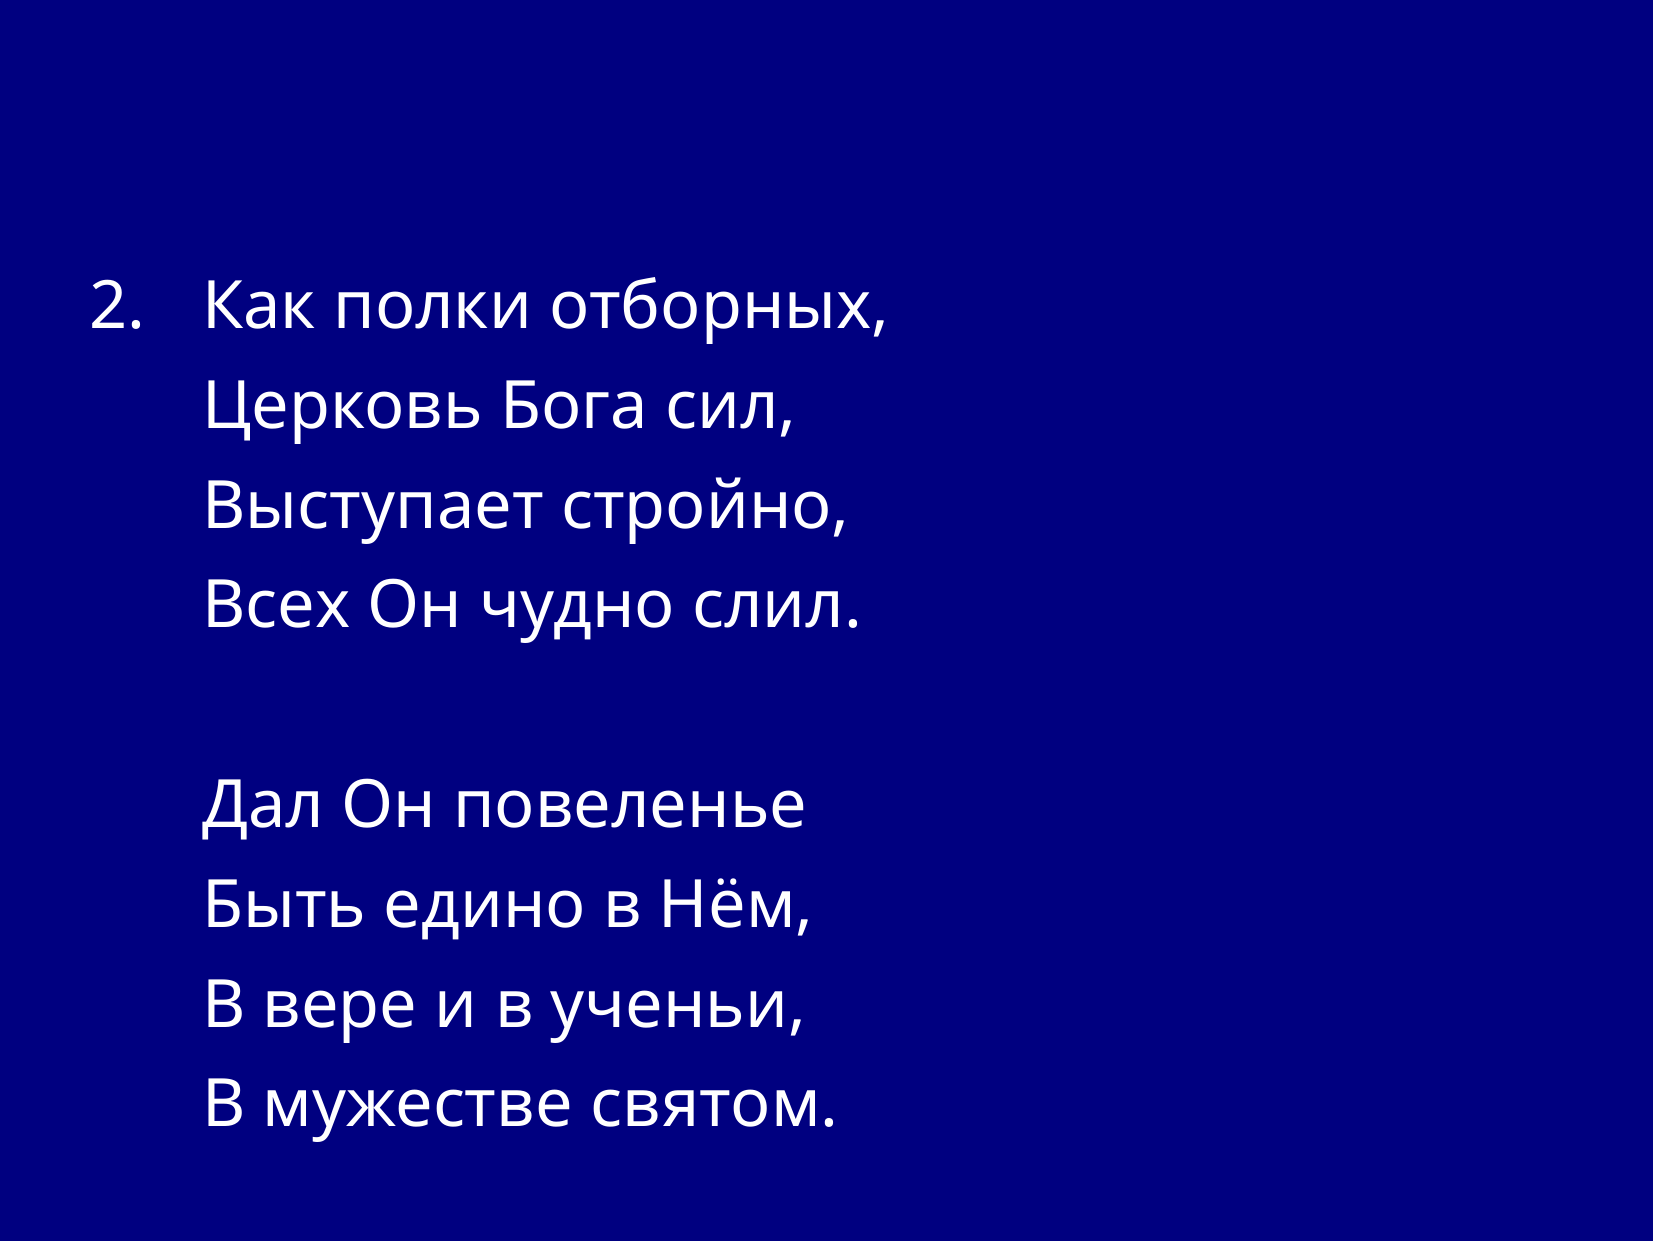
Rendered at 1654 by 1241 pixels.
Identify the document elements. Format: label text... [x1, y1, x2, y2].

text_box 2. Как полки отборных, Церковь Бога сил, Выступает стройно, Всех Он чудно слил. Дал Он повеленье Быть едино в Нём, В вере и в ученьи, В мужестве святом. [75, 150, 1576, 1163]
